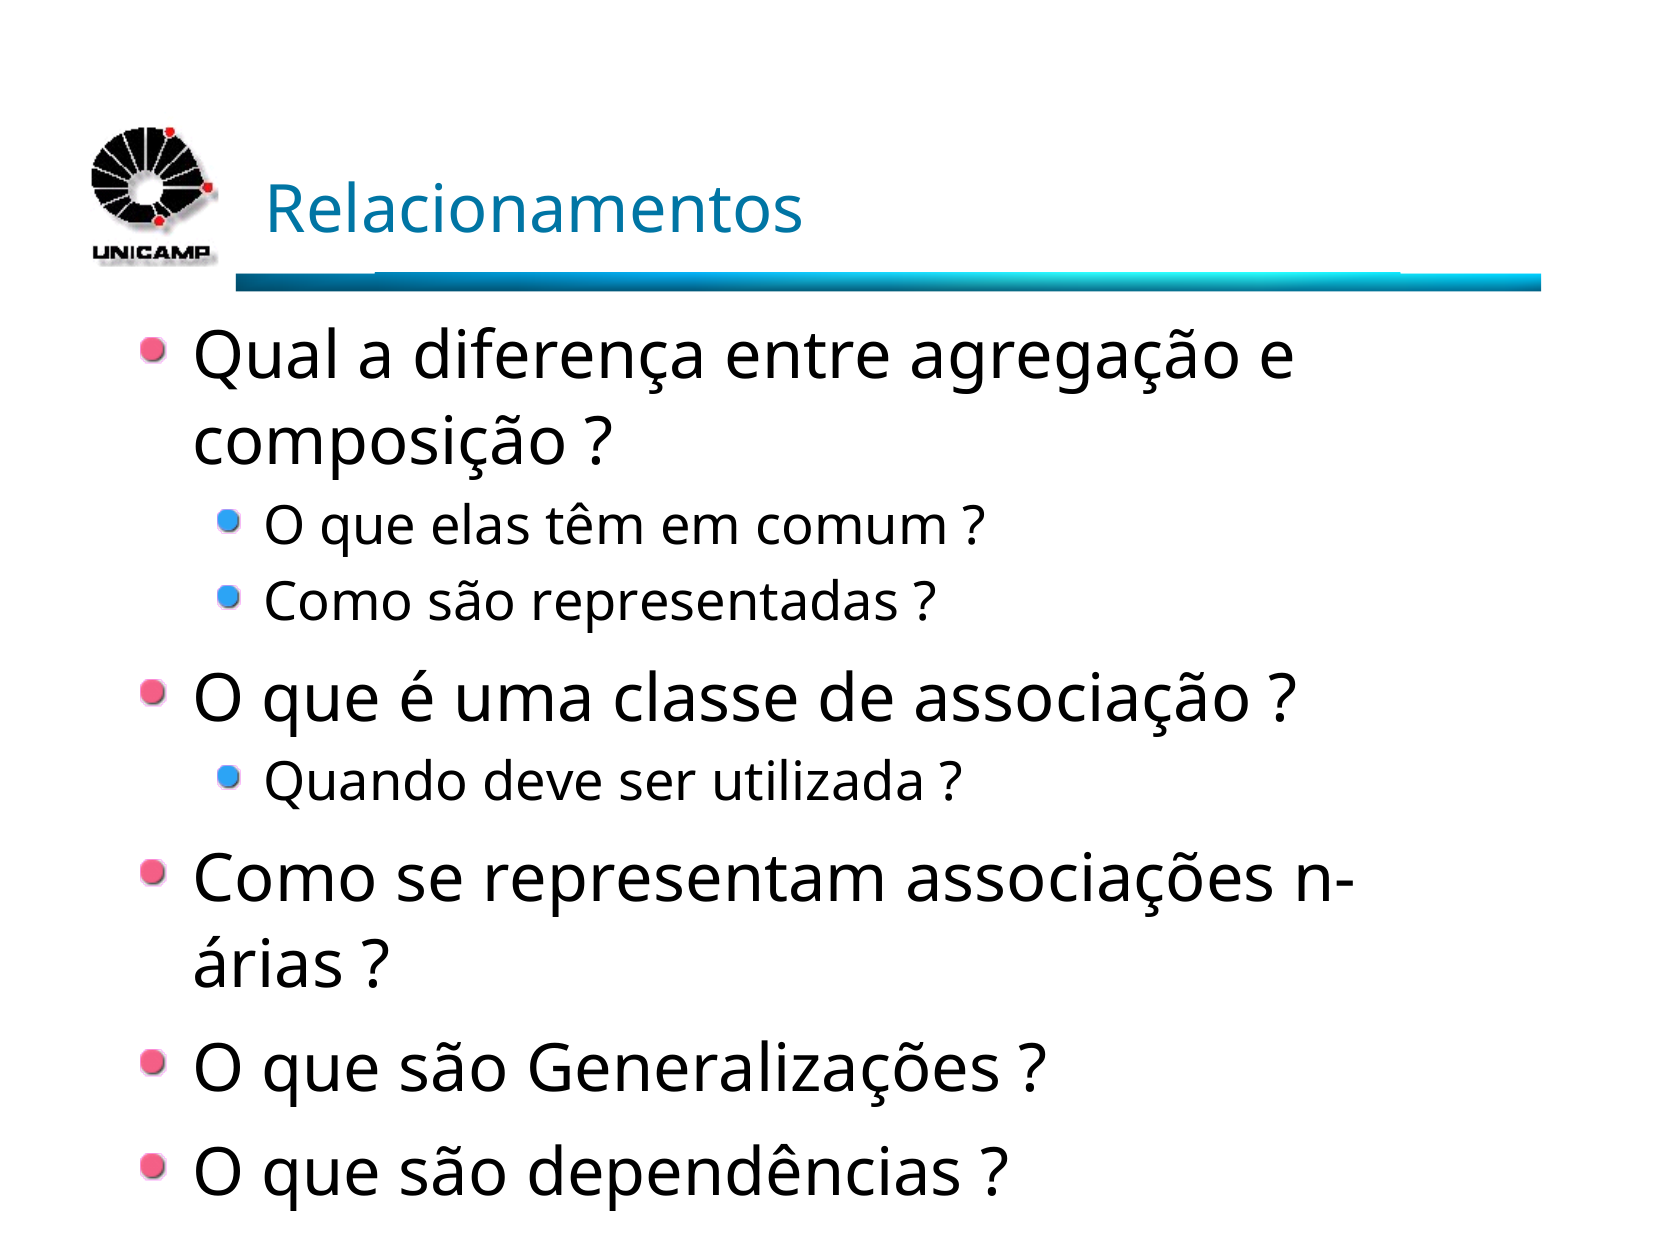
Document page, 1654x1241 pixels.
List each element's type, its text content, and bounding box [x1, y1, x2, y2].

picture [125, 272, 1654, 295]
picture [139, 1167, 168, 1182]
list Qual a diferença entre agregação e composição ? O que elas têm em comum ? Como são representadas ? O que é uma classe de associação ? Quando deve ser utilizada ? Como se representam associações n-árias ? O que são Generalizações ? O que são dependências ? [121, 309, 1534, 1167]
title Relacionamentos [264, 57, 1534, 250]
